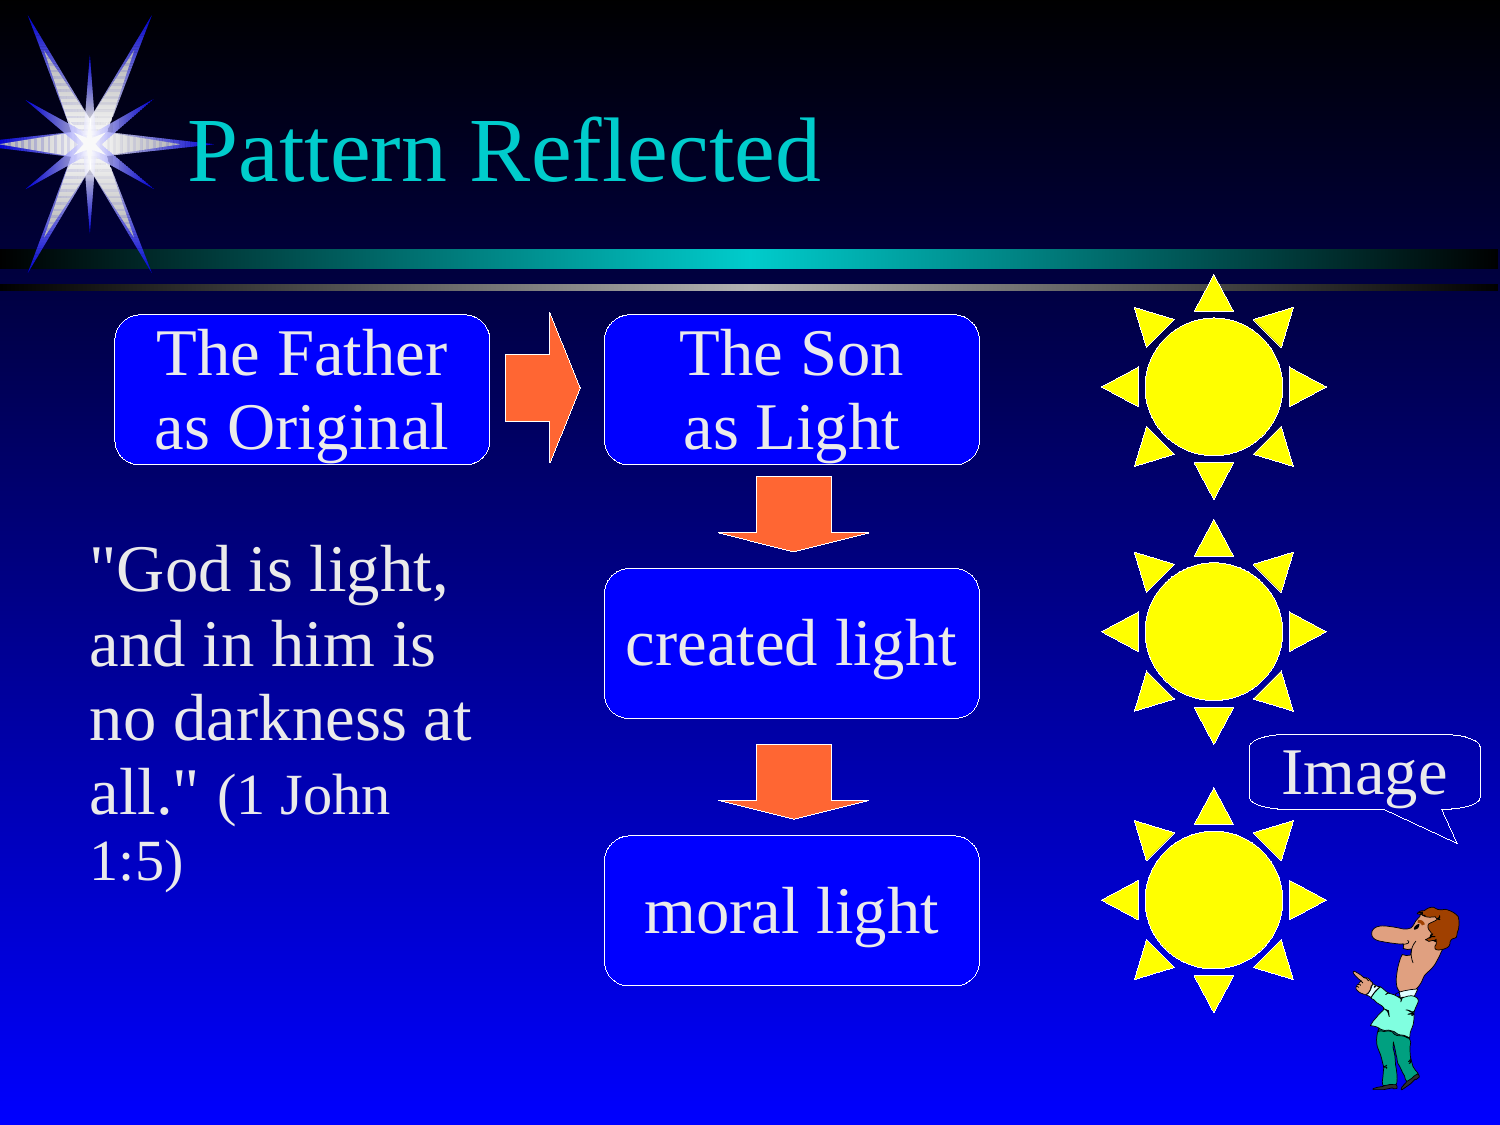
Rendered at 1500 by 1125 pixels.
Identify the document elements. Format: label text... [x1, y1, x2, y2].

text_box [1194, 274, 1234, 312]
text_box [718, 744, 869, 820]
text_box [1194, 707, 1234, 745]
text_box created light [604, 568, 980, 719]
text_box [1253, 426, 1294, 467]
text_box [1194, 462, 1234, 500]
text_box [1134, 426, 1175, 467]
text_box The Son as Light [604, 314, 980, 465]
text_box [1289, 611, 1327, 652]
text_box [1134, 670, 1175, 712]
text_box [1101, 880, 1139, 920]
text_box [1253, 307, 1294, 348]
text_box [1145, 562, 1283, 701]
text_box [1253, 820, 1294, 861]
text_box [1101, 611, 1139, 652]
text_box moral light [604, 835, 980, 986]
text_box [1289, 366, 1327, 407]
text_box [505, 312, 581, 463]
text_box [1145, 831, 1283, 969]
text_box [1101, 366, 1139, 407]
text_box [1134, 939, 1175, 980]
text_box [1194, 975, 1234, 1013]
text_box "God is light, and in him is no darkness at all." (1 John 1:5) [75, 525, 488, 901]
text_box [1134, 552, 1175, 593]
text_box Image [1249, 734, 1481, 844]
text_box [1194, 519, 1234, 557]
title Pattern Reflected [187, 63, 1463, 237]
picture [1349, 903, 1463, 1095]
text_box [1253, 552, 1294, 593]
text_box [1253, 670, 1294, 712]
text_box [1134, 307, 1175, 348]
text_box [1289, 880, 1327, 920]
text_box The Father as Original [114, 314, 490, 465]
text_box [1253, 939, 1294, 980]
text_box [1134, 820, 1175, 861]
text_box [1194, 787, 1234, 825]
text_box [718, 476, 869, 552]
text_box [1145, 317, 1283, 456]
